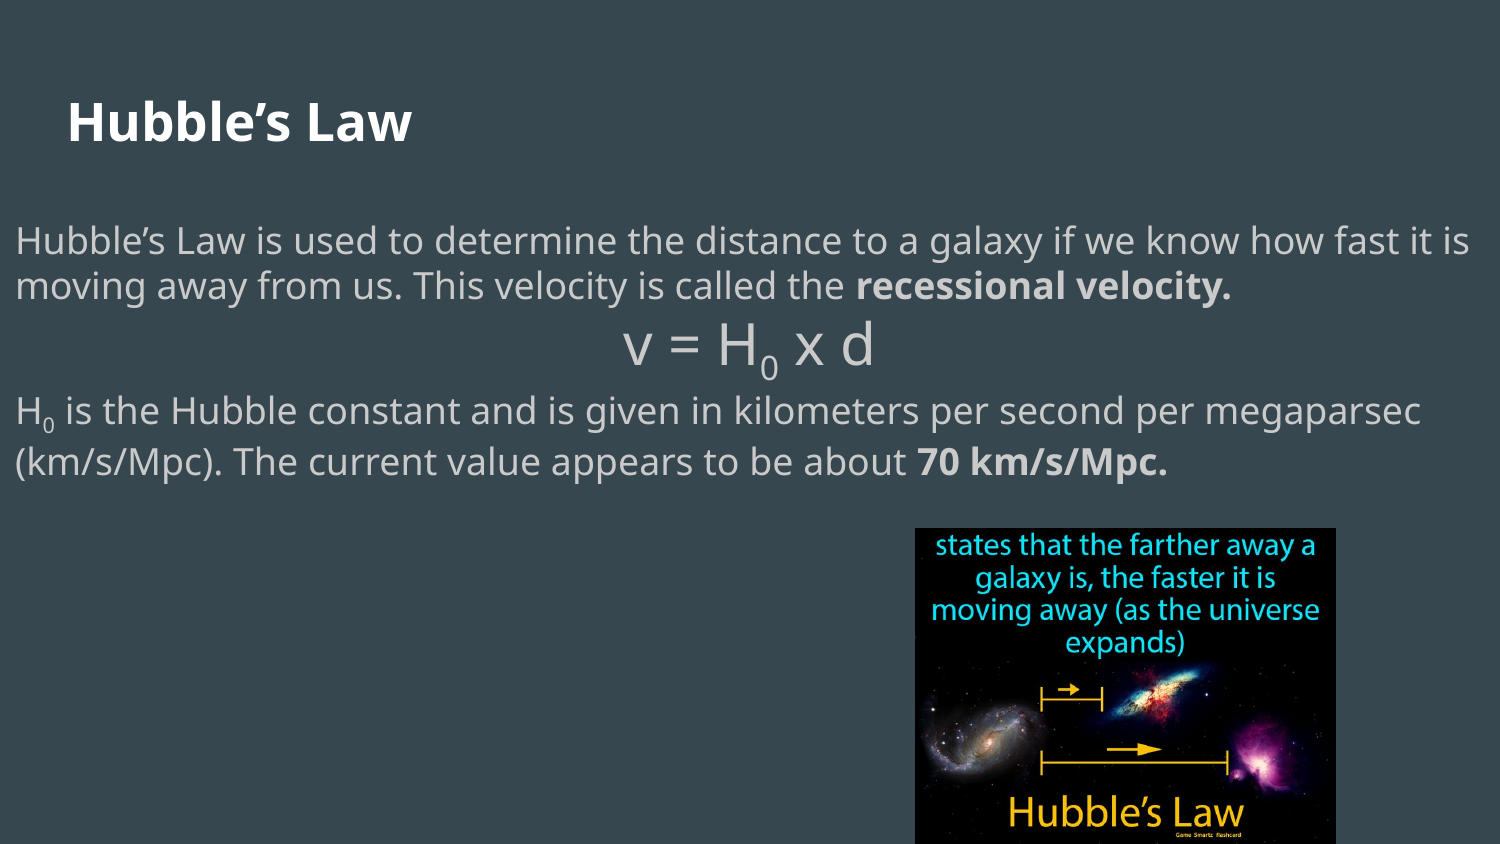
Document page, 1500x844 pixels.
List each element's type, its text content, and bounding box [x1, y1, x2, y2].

picture [915, 528, 1336, 844]
text_box Hubble’s Law is used to determine the distance to a galaxy if we know how fast it is moving away from us. This velocity is called the recessional velocity. v = H0 x d H0 is the Hubble constant and is given in kilometers per second per megaparsec (km/s/Mpc). The current value appears to be about 70 km/s/Mpc. [0, 202, 1500, 634]
title Hubble’s Law [51, 72, 1449, 167]
